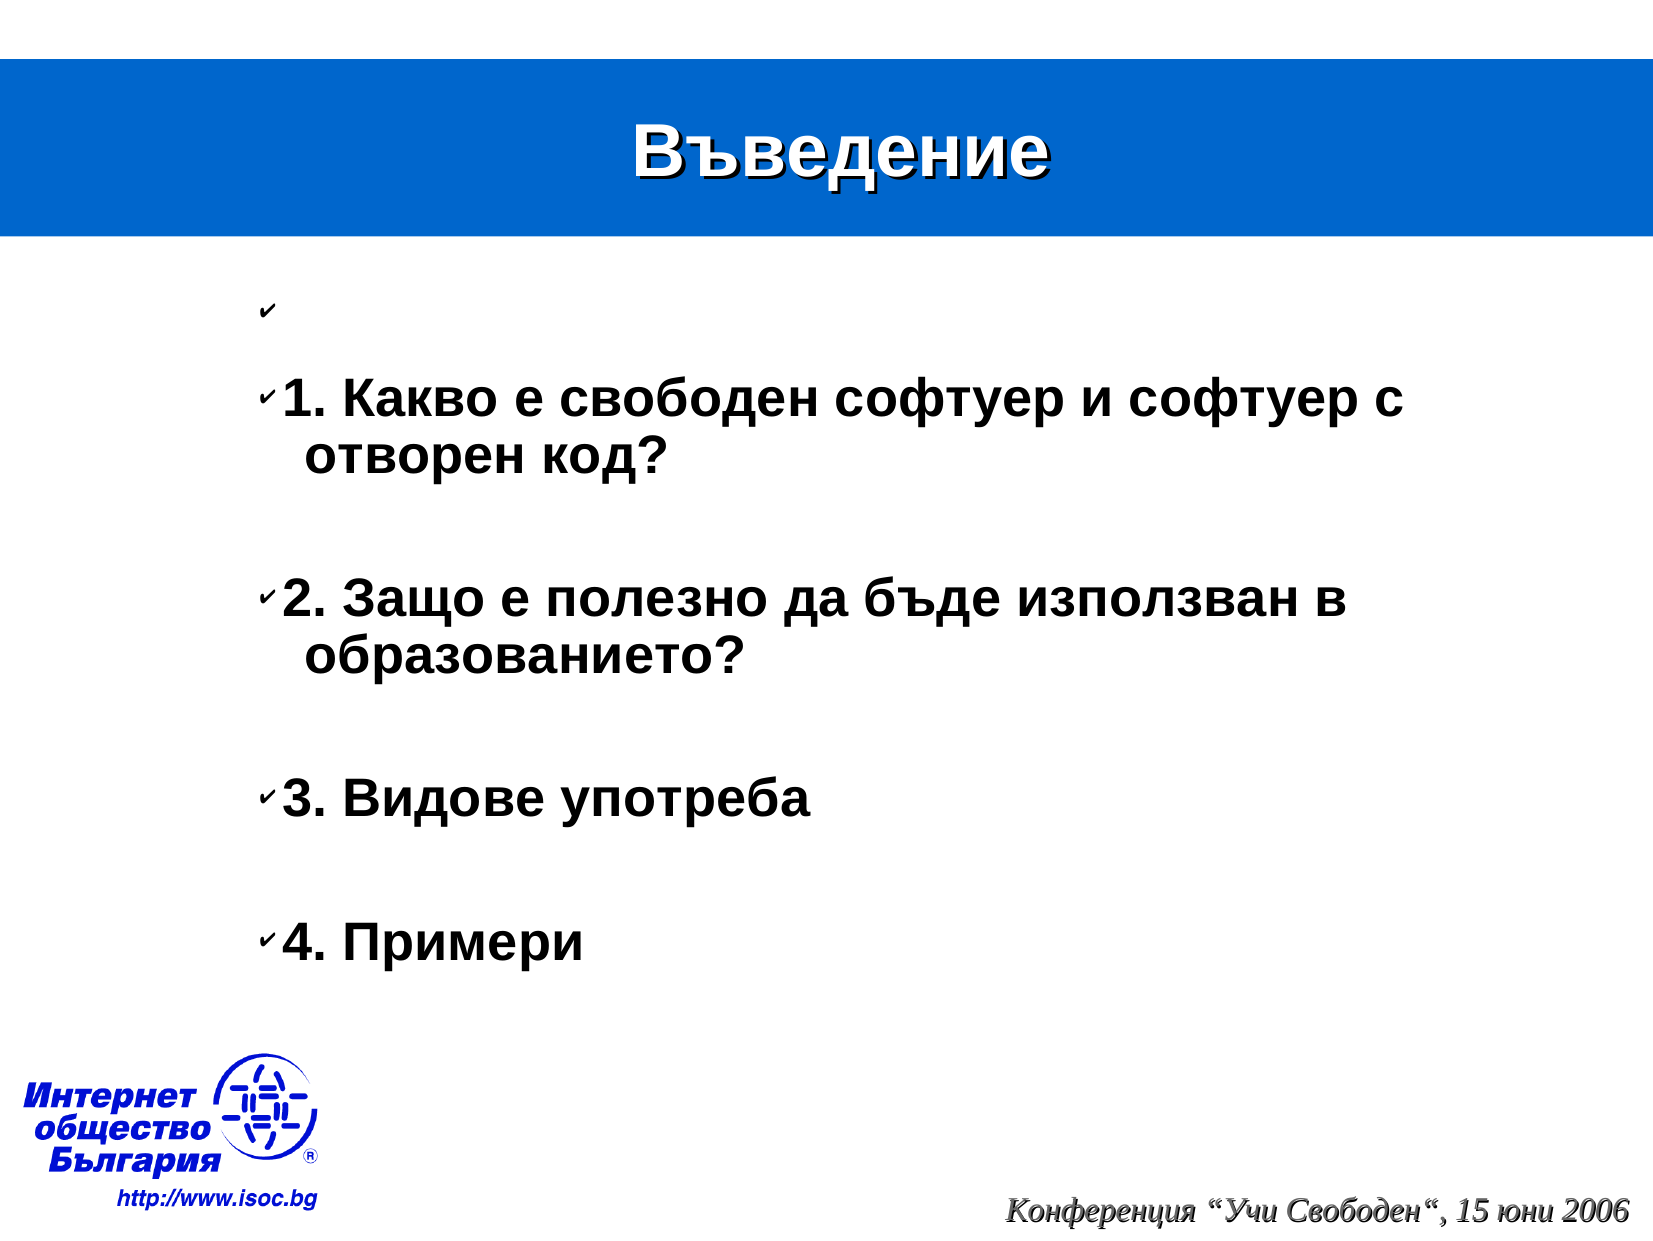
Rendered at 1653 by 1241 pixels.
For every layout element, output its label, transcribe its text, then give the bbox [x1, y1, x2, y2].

list 1. Какво е свободен софтуер и софтуер с отворен код? 2. Защо е полезно да бъде използван в образованието? 3. Видове употреба 4. Примери [118, 281, 1530, 1093]
picture [23, 1051, 318, 1211]
title Въведение [29, 79, 1653, 227]
